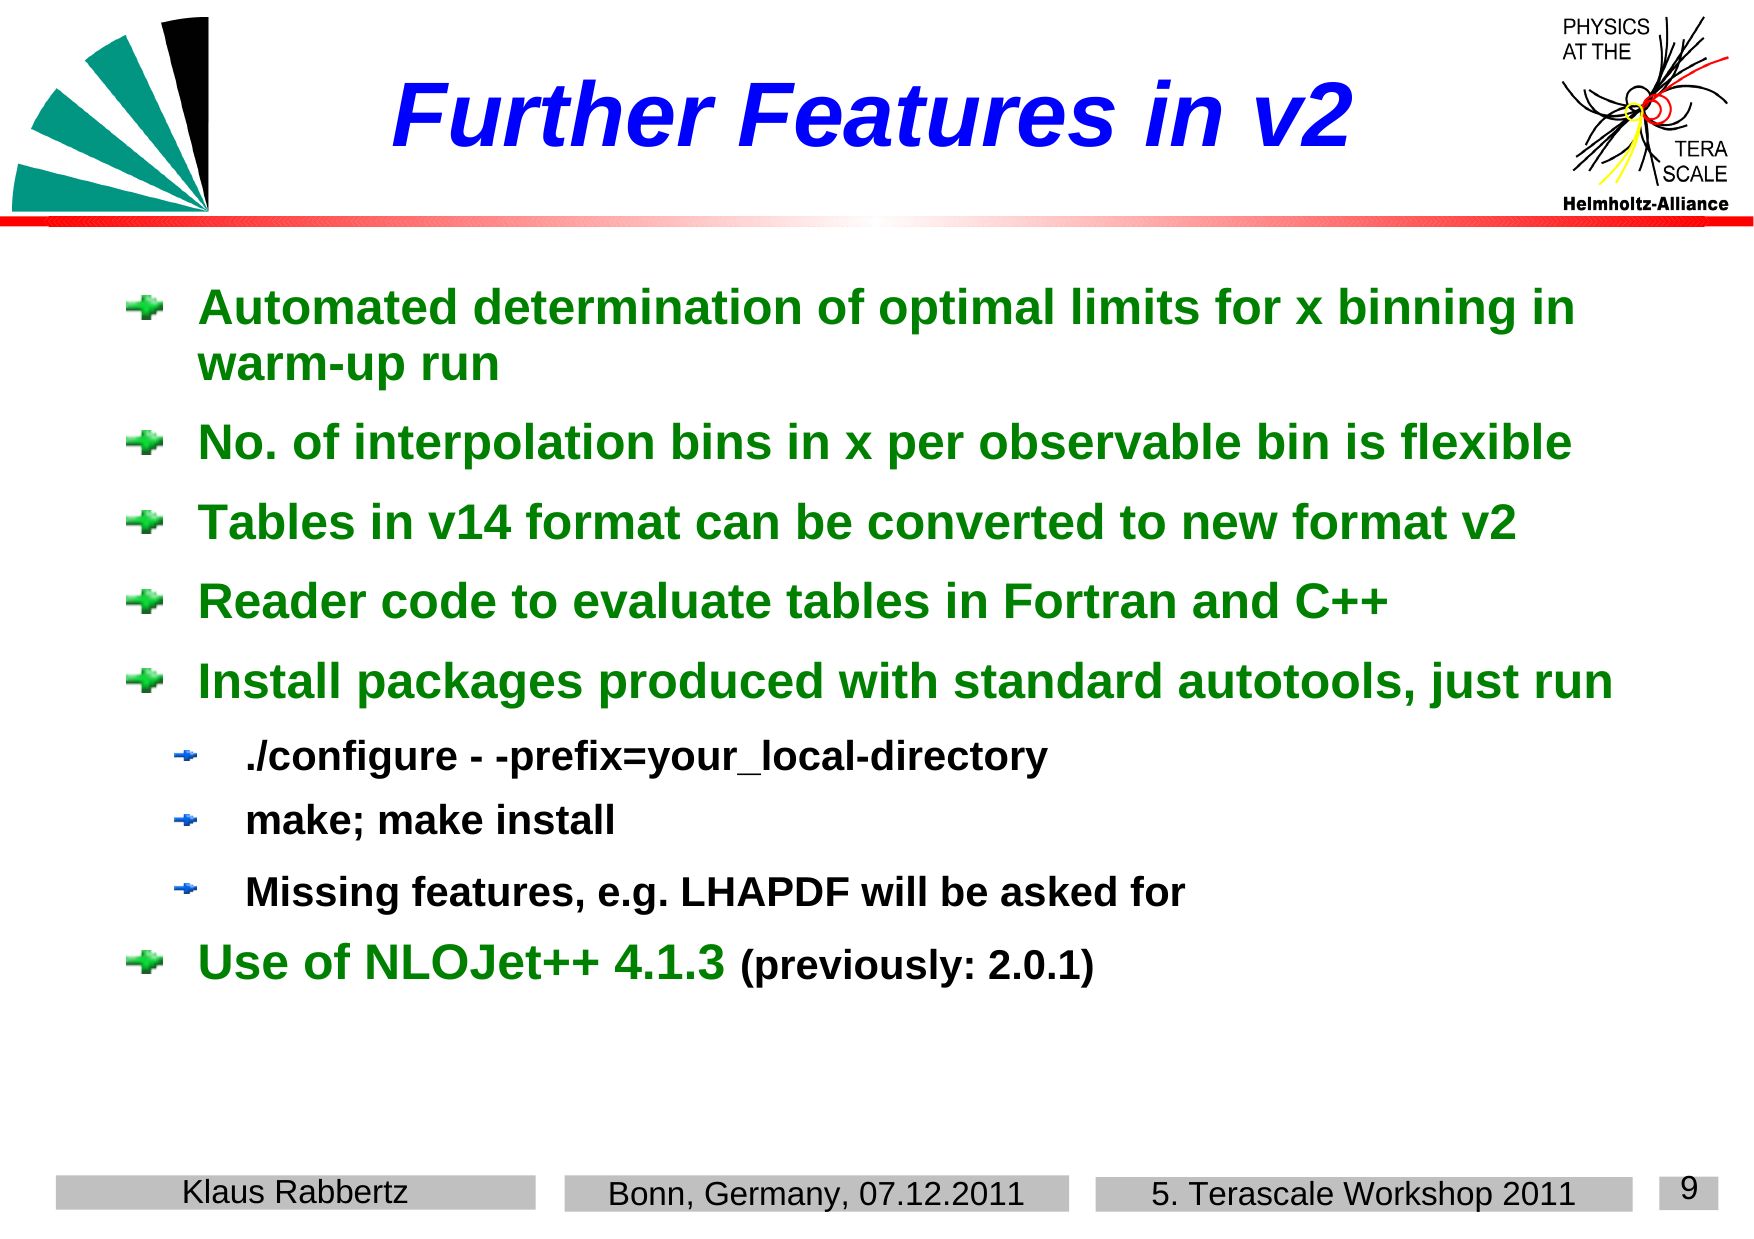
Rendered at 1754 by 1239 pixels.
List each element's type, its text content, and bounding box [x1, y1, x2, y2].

picture [1546, 9, 1744, 223]
title Further Features in v2 [282, 21, 1566, 183]
list Automated determination of optimal limits for x binning in warm-up run No. of interpolation bins in x per observable bin is flexible Tables in v14 format can be converted to new format v2 Reader code to evaluate tables in Fortran and C++ Install packages produced with standard autotools, just run ./configure - -prefix=your_local-directory make; make install Missing features, e.g. LHAPDF will be asked for Use of NLOJet++ 4.1.3 (previously: 2.0.1) [67, 279, 1693, 1012]
picture [12, 17, 209, 214]
